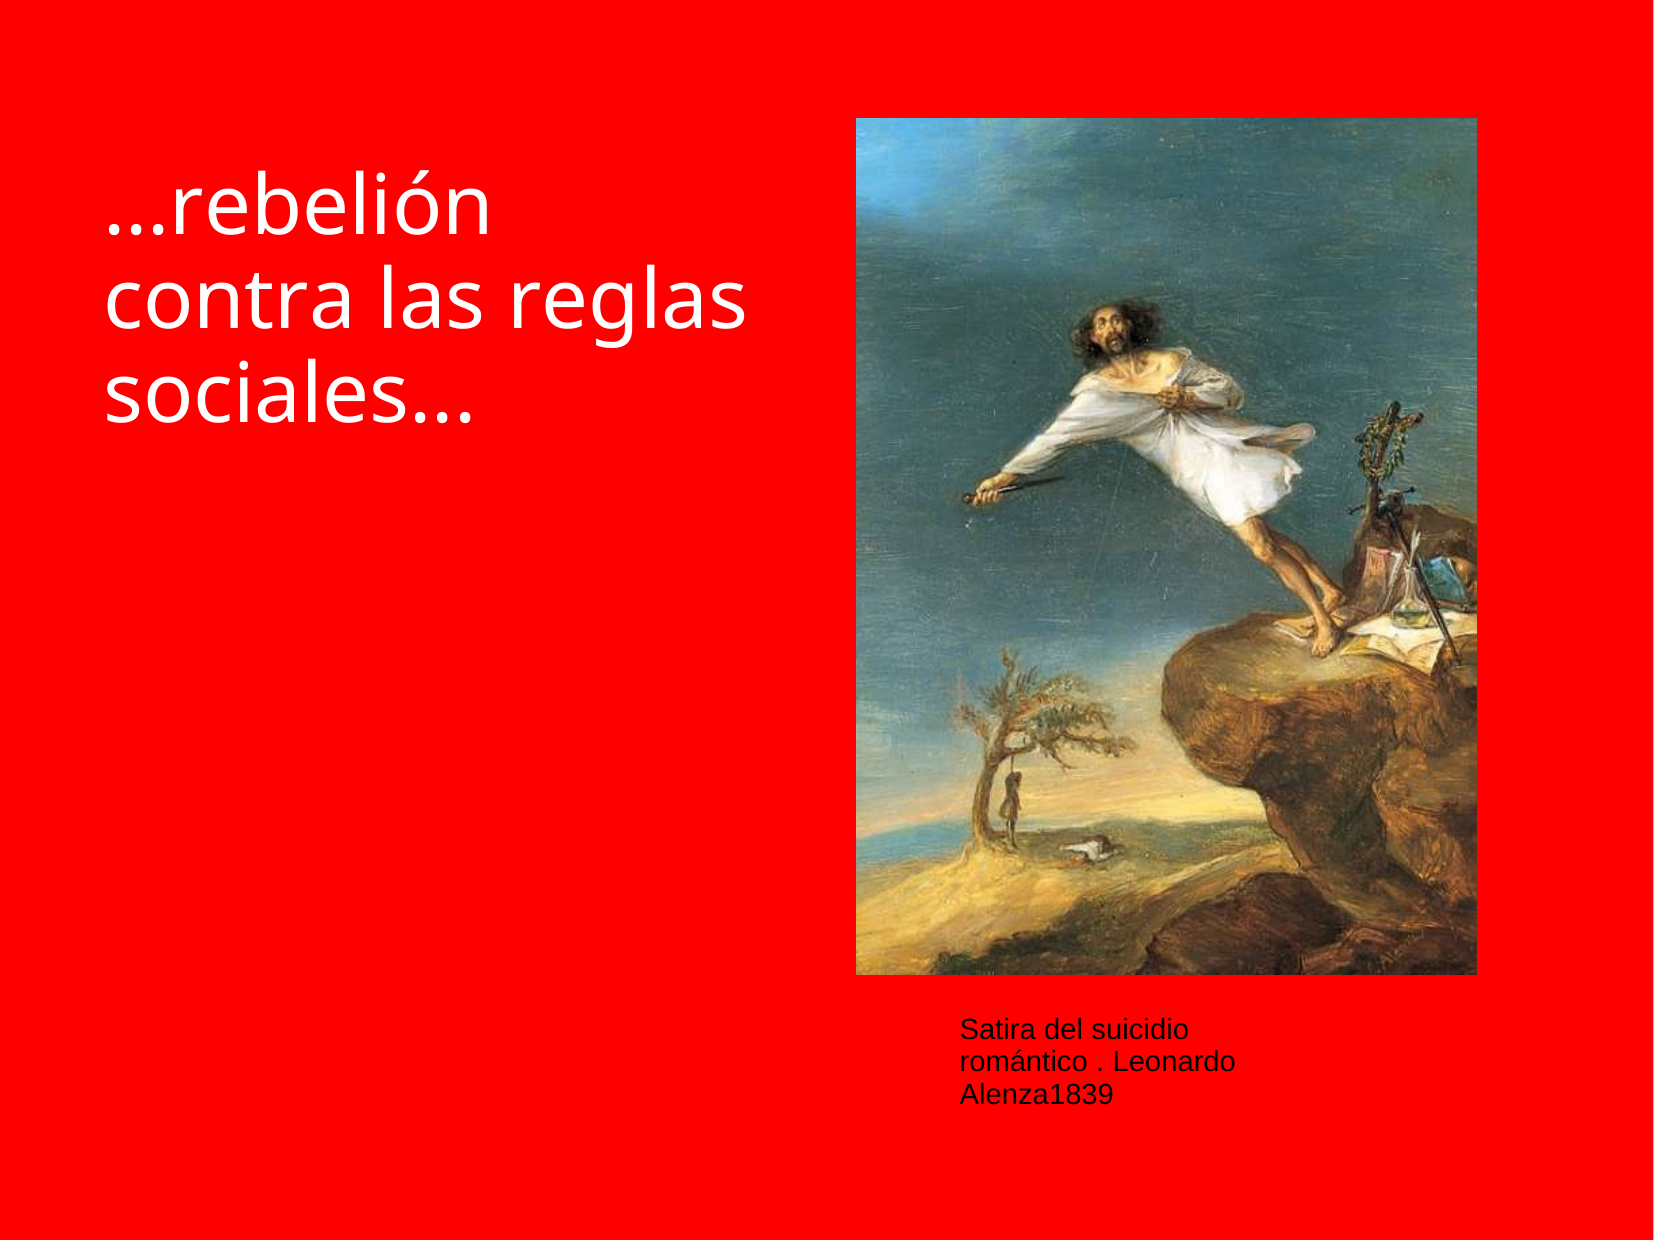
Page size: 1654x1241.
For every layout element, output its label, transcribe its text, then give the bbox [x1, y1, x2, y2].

picture [856, 118, 1477, 975]
text_box Satira del suicidio romántico . Leonardo Alenza1839 [944, 1003, 1329, 1117]
text_box ...rebelión contra las reglas sociales... [88, 147, 768, 540]
